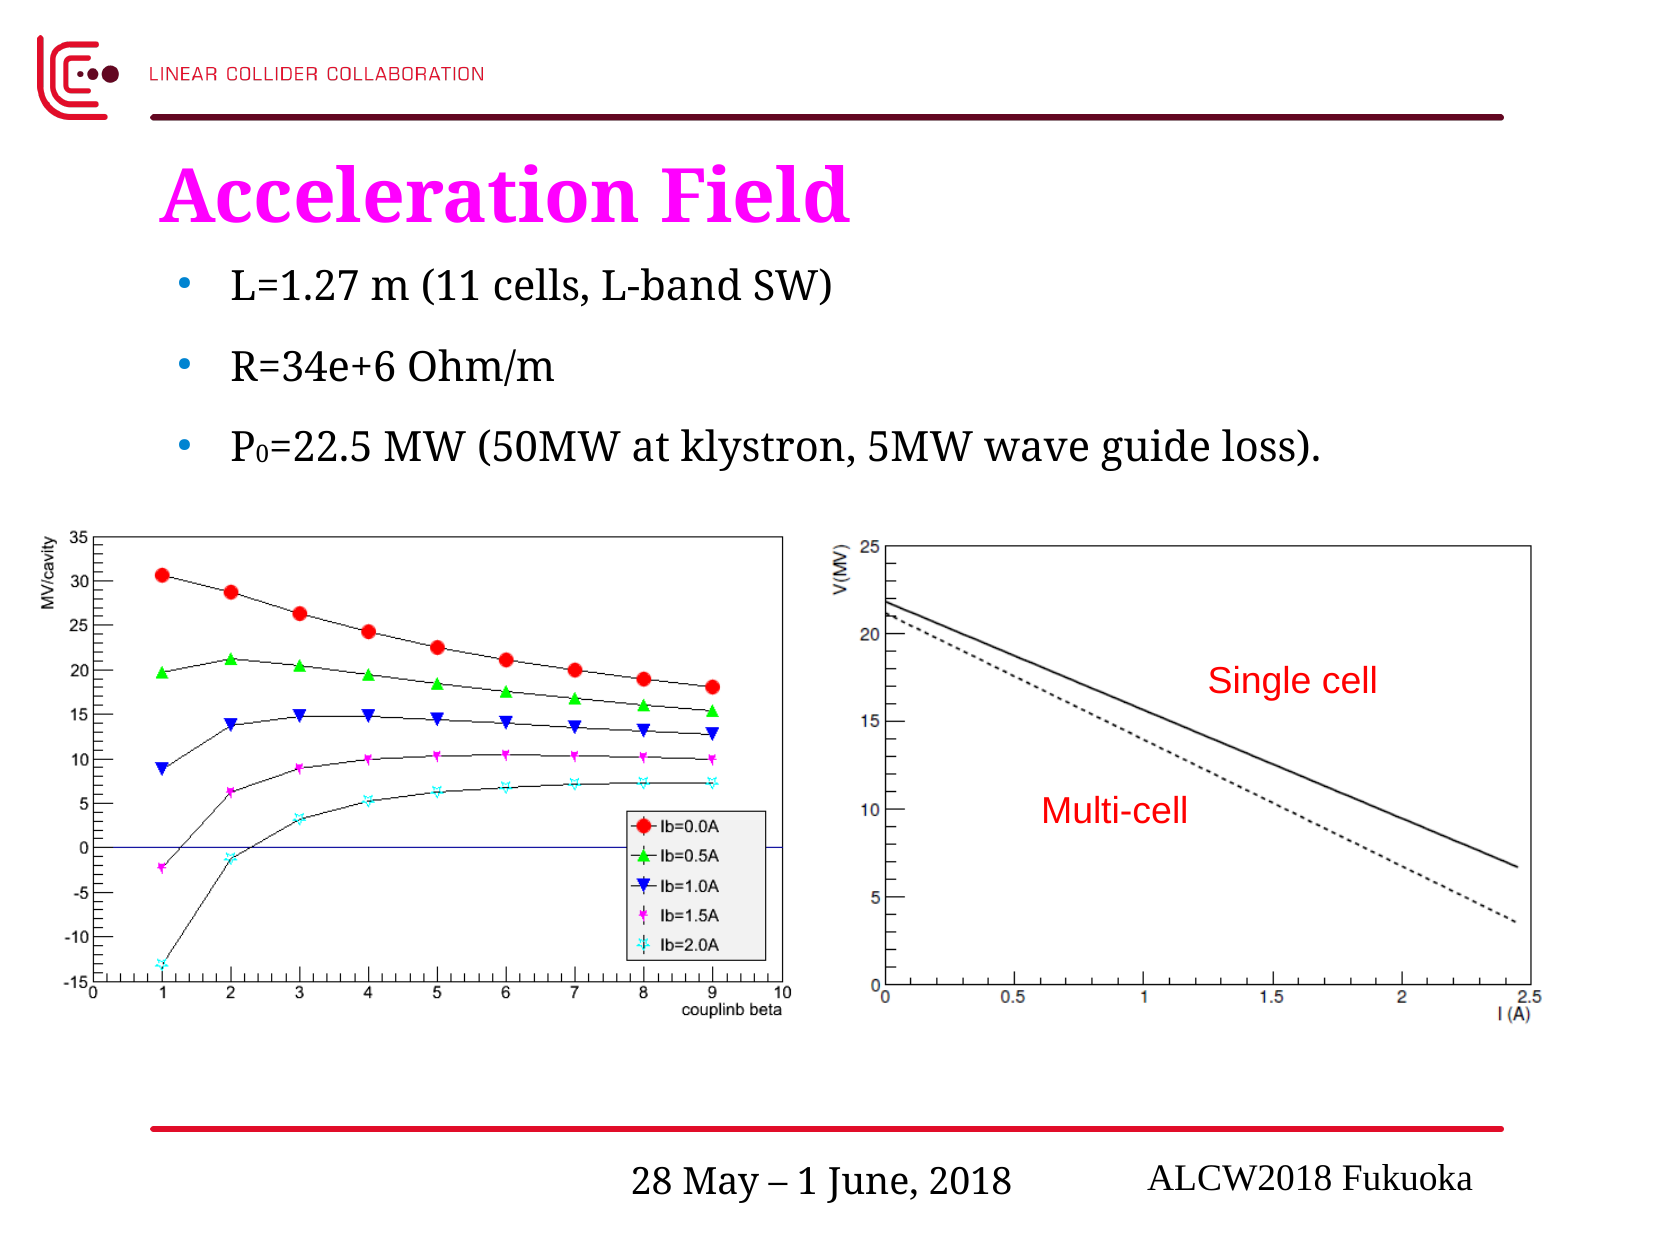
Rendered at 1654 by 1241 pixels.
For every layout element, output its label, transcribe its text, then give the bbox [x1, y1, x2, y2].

list Acceleration Field L=1.27 m (11 cells, L-band SW) R=34e+6 Ohm/m P0=22.5 MW (50MW at klystron, 5MW wave guide loss). 10.36 MV/tube with beta=6.0. [88, 141, 1477, 721]
text_box Multi-cell [1026, 782, 1204, 839]
text_box Single cell [1192, 651, 1394, 709]
picture [23, 35, 1583, 1132]
